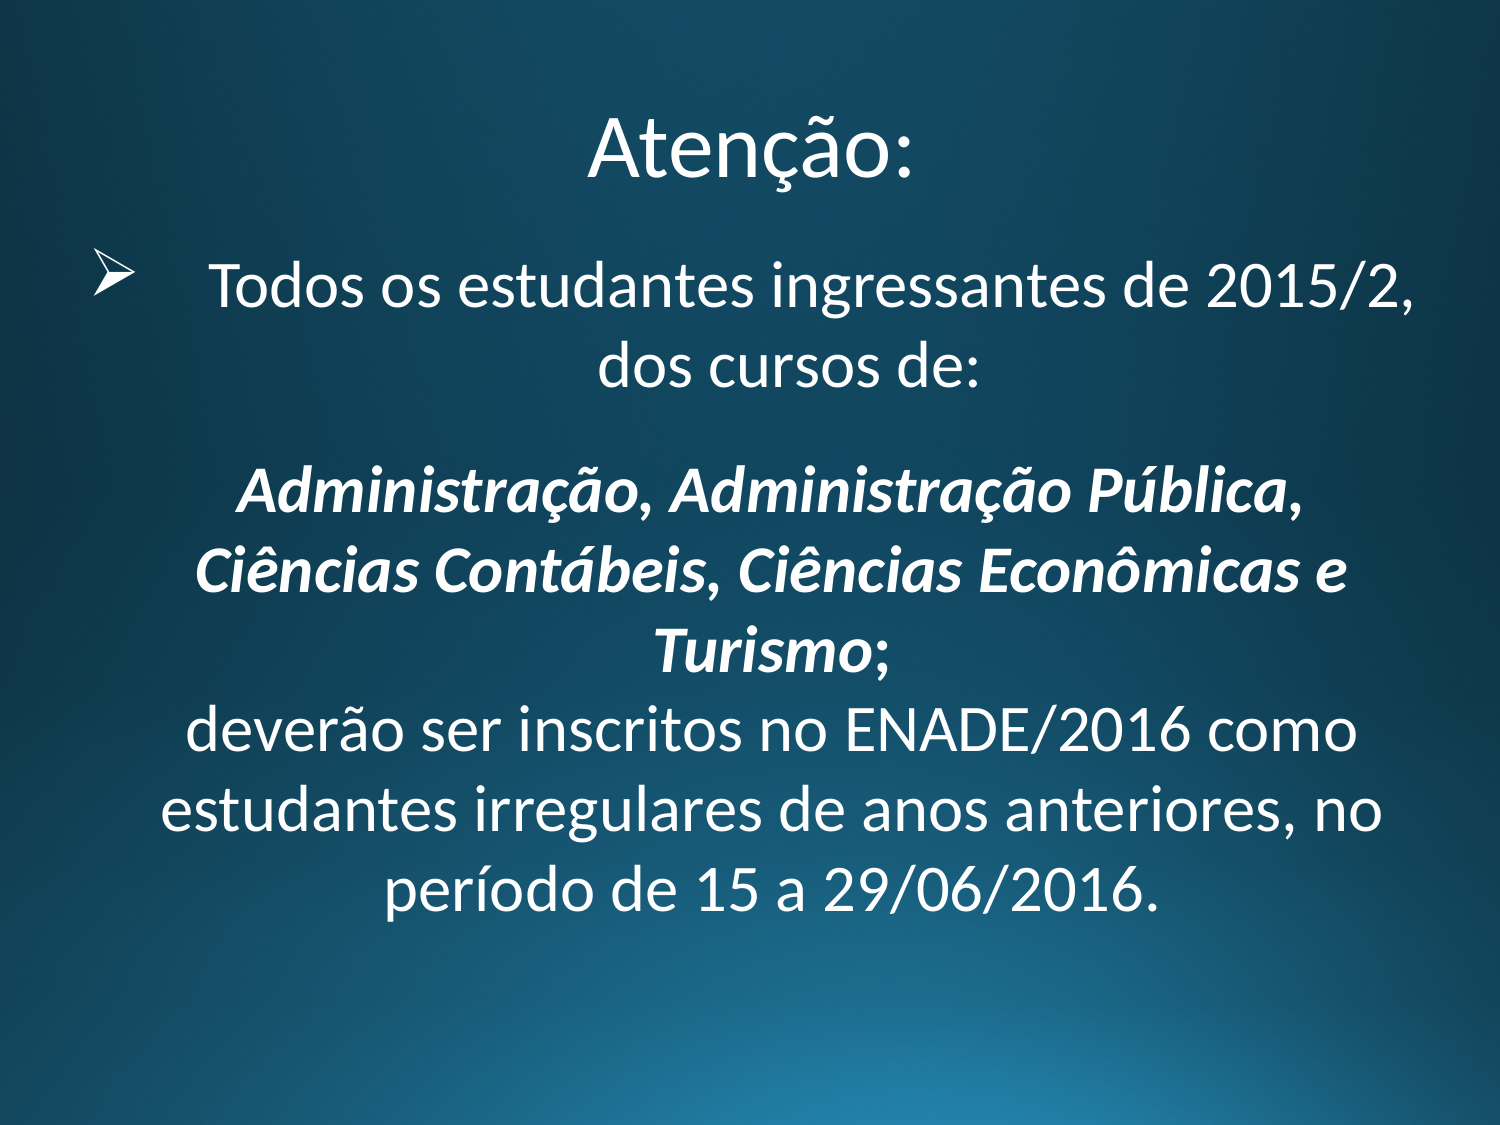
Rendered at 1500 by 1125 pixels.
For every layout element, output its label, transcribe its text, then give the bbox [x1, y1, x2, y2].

picture [0, 0, 1500, 1125]
text_box Atenção: Todos os estudantes ingressantes de 2015/2, dos cursos de: Administração, Administração Pública, Ciências Contábeis, Ciências Econômicas e Turismo; deverão ser inscritos no ENADE/2016 como estudantes irregulares de anos anteriores, no período de 15 a 29/06/2016. [64, 78, 1441, 997]
